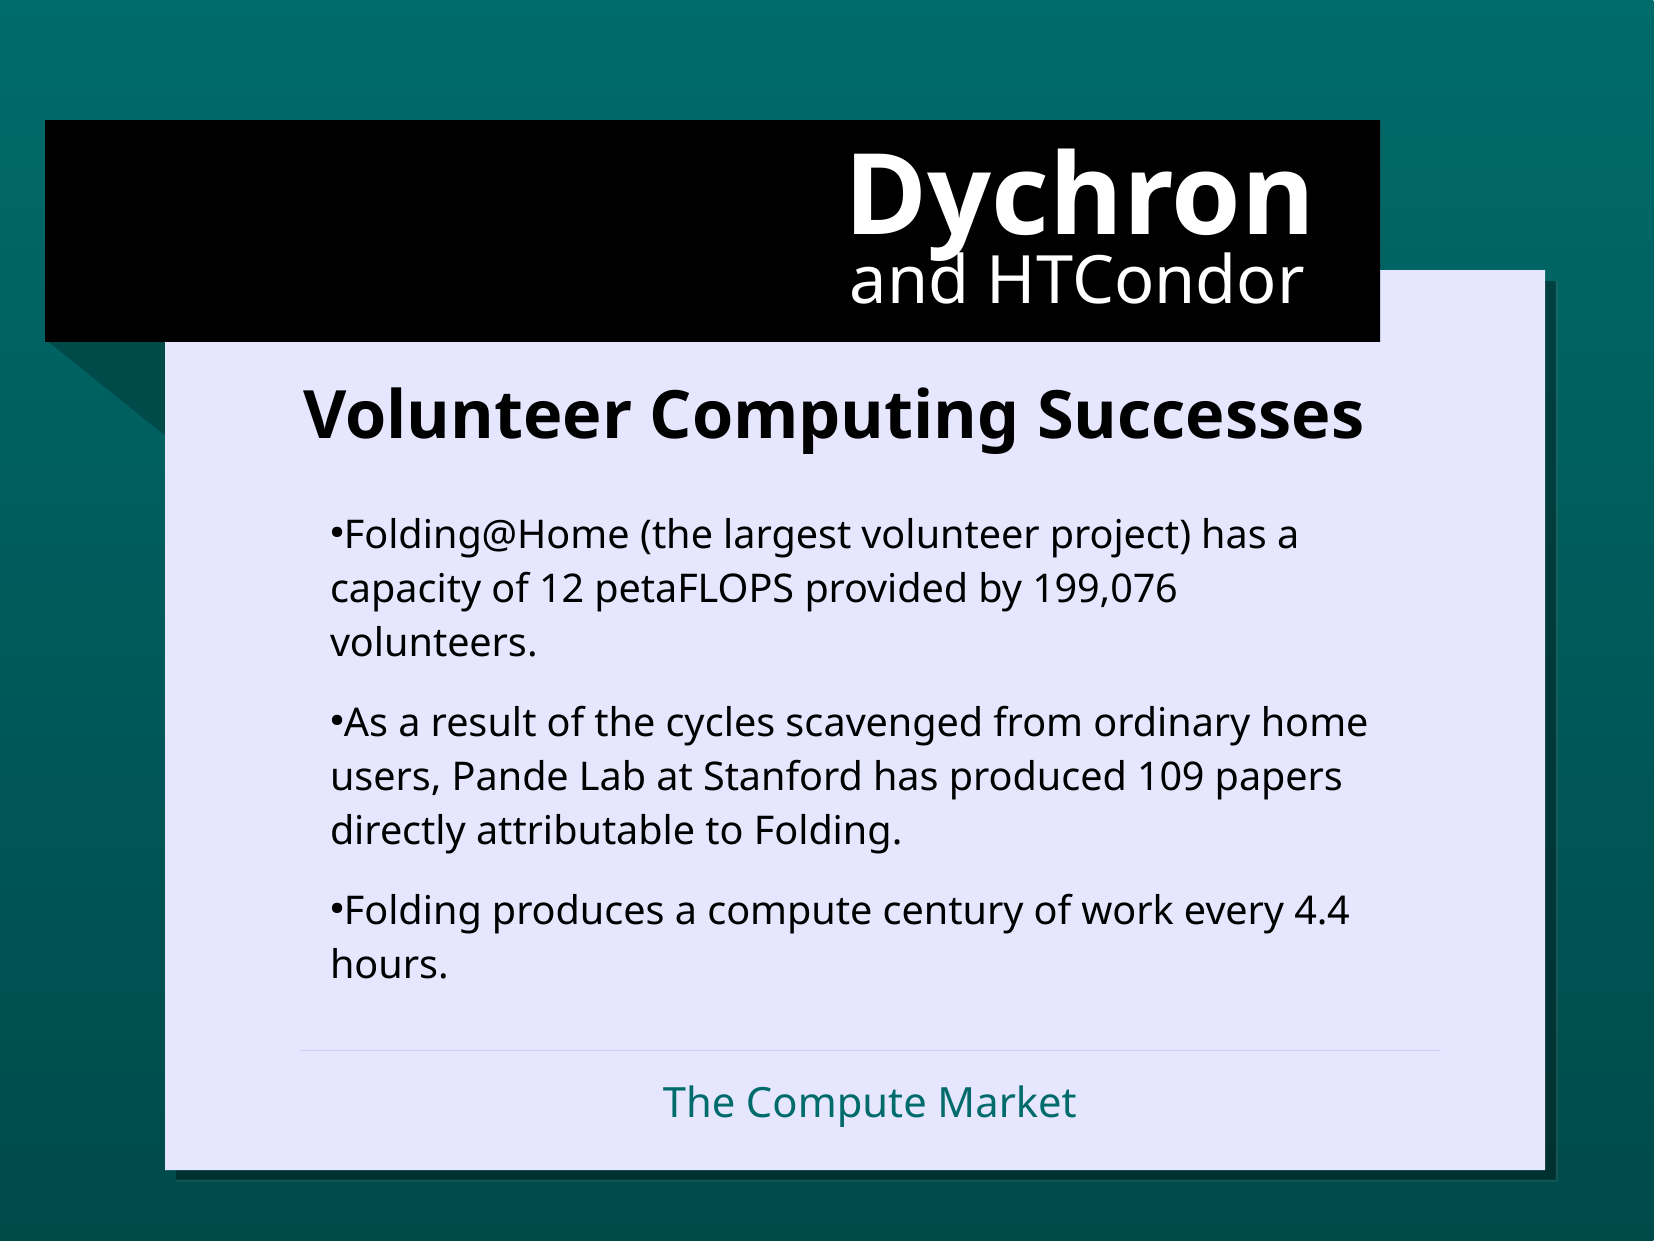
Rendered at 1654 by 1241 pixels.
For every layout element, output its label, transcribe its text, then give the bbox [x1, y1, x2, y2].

text_box and HTCondor [285, 225, 1321, 342]
title Dychron [345, 105, 1316, 225]
text_box Volunteer Computing Successes [255, 360, 1381, 477]
text_box The Compute Market [300, 1065, 1441, 1143]
text_box [44, 120, 1546, 1171]
subtitle Folding@Home (the largest volunteer project) has a capacity of 12 petaFLOPS provided by 199,076 volunteers. As a result of the cycles scavenged from ordinary home users, Pande Lab at Stanford has produced 109 papers directly attributable to Folding. Folding produces a compute century of work every 4.4 hours. [330, 477, 1381, 1021]
